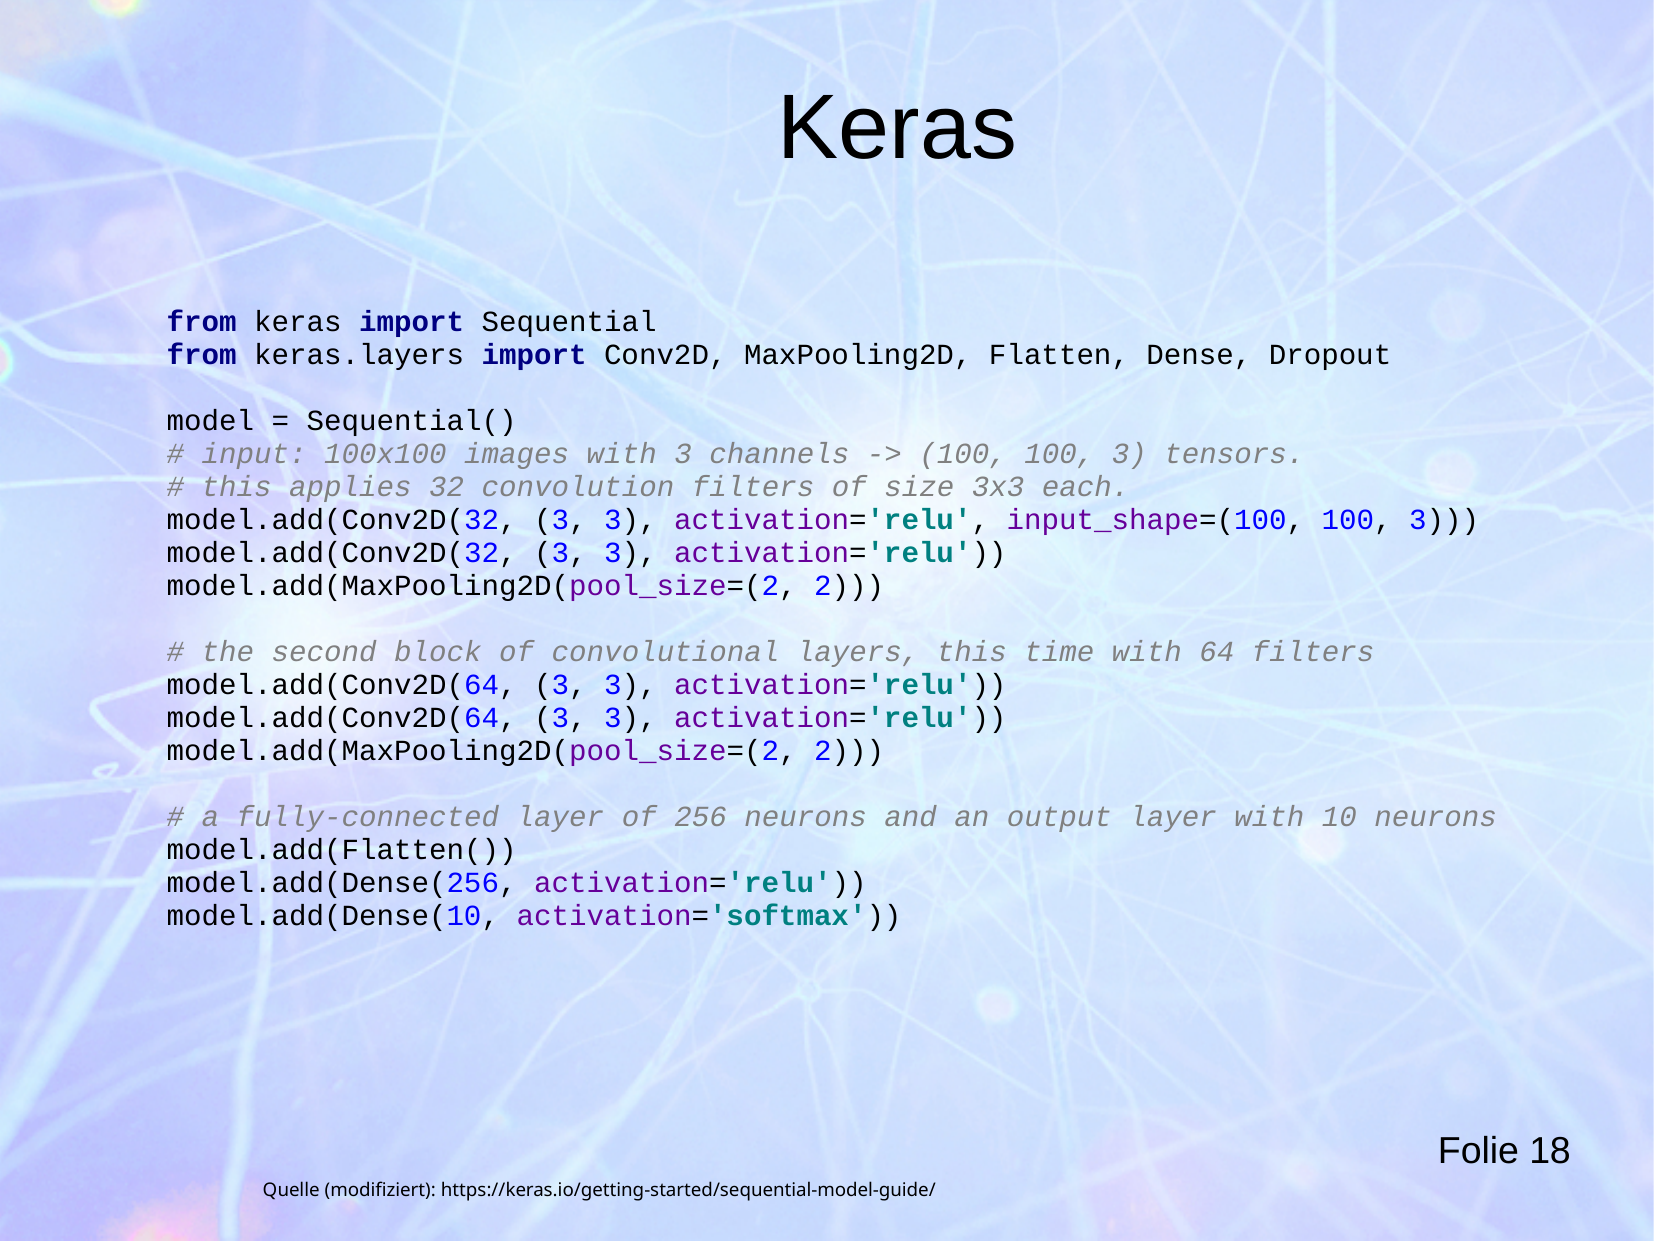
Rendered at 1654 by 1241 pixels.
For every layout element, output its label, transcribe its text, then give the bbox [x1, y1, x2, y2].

text_box Quelle (modifiziert): https://keras.io/getting-started/sequential-model-guide/ [248, 1169, 1335, 1241]
picture [0, 0, 1654, 1241]
text_box from keras import Sequential from keras.layers import Conv2D, MaxPooling2D, Flatten, Dense, Dropout model = Sequential() # input: 100x100 images with 3 channels -> (100, 100, 3) tensors. # this applies 32 convolution filters of size 3x3 each. model.add(Conv2D(32, (3, 3), activation='relu', input_shape=(100, 100, 3))) model.add(Conv2D(32, (3, 3), activation='relu')) model.add(MaxPooling2D(pool_size=(2, 2))) # the second block of convolutional layers, this time with 64 filters model.add(Conv2D(64, (3, 3), activation='relu')) model.add(Conv2D(64, (3, 3), activation='relu')) model.add(MaxPooling2D(pool_size=(2, 2))) # a fully-connected layer of 256 neurons and an output layer with 10 neurons model.add(Flatten()) model.add(Dense(256, activation='relu')) model.add(Dense(10, activation='softmax')) [151, 299, 1522, 1041]
title Keras [236, 23, 1560, 231]
